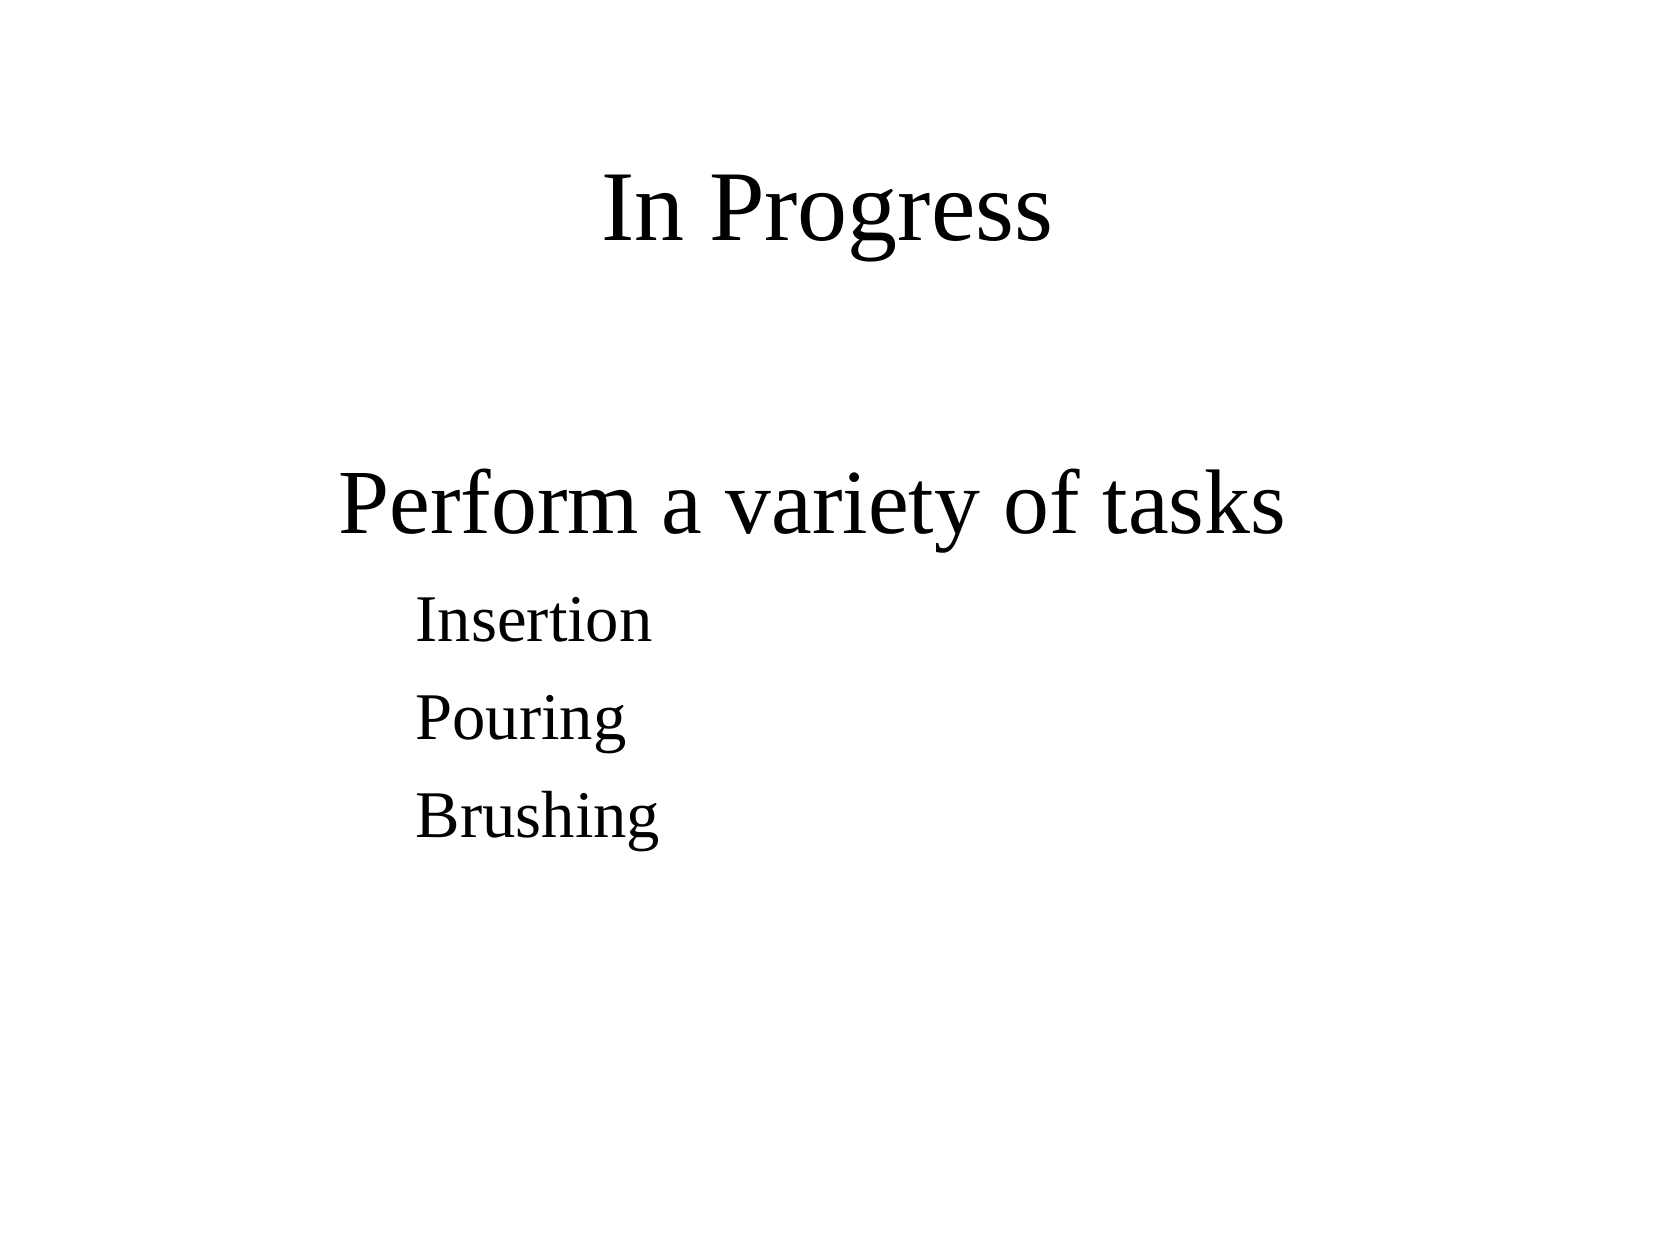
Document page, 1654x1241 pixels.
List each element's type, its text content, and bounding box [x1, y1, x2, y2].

title In Progress [121, 102, 1534, 311]
list Perform a variety of tasks Insertion Pouring Brushing [321, 451, 1606, 1127]
